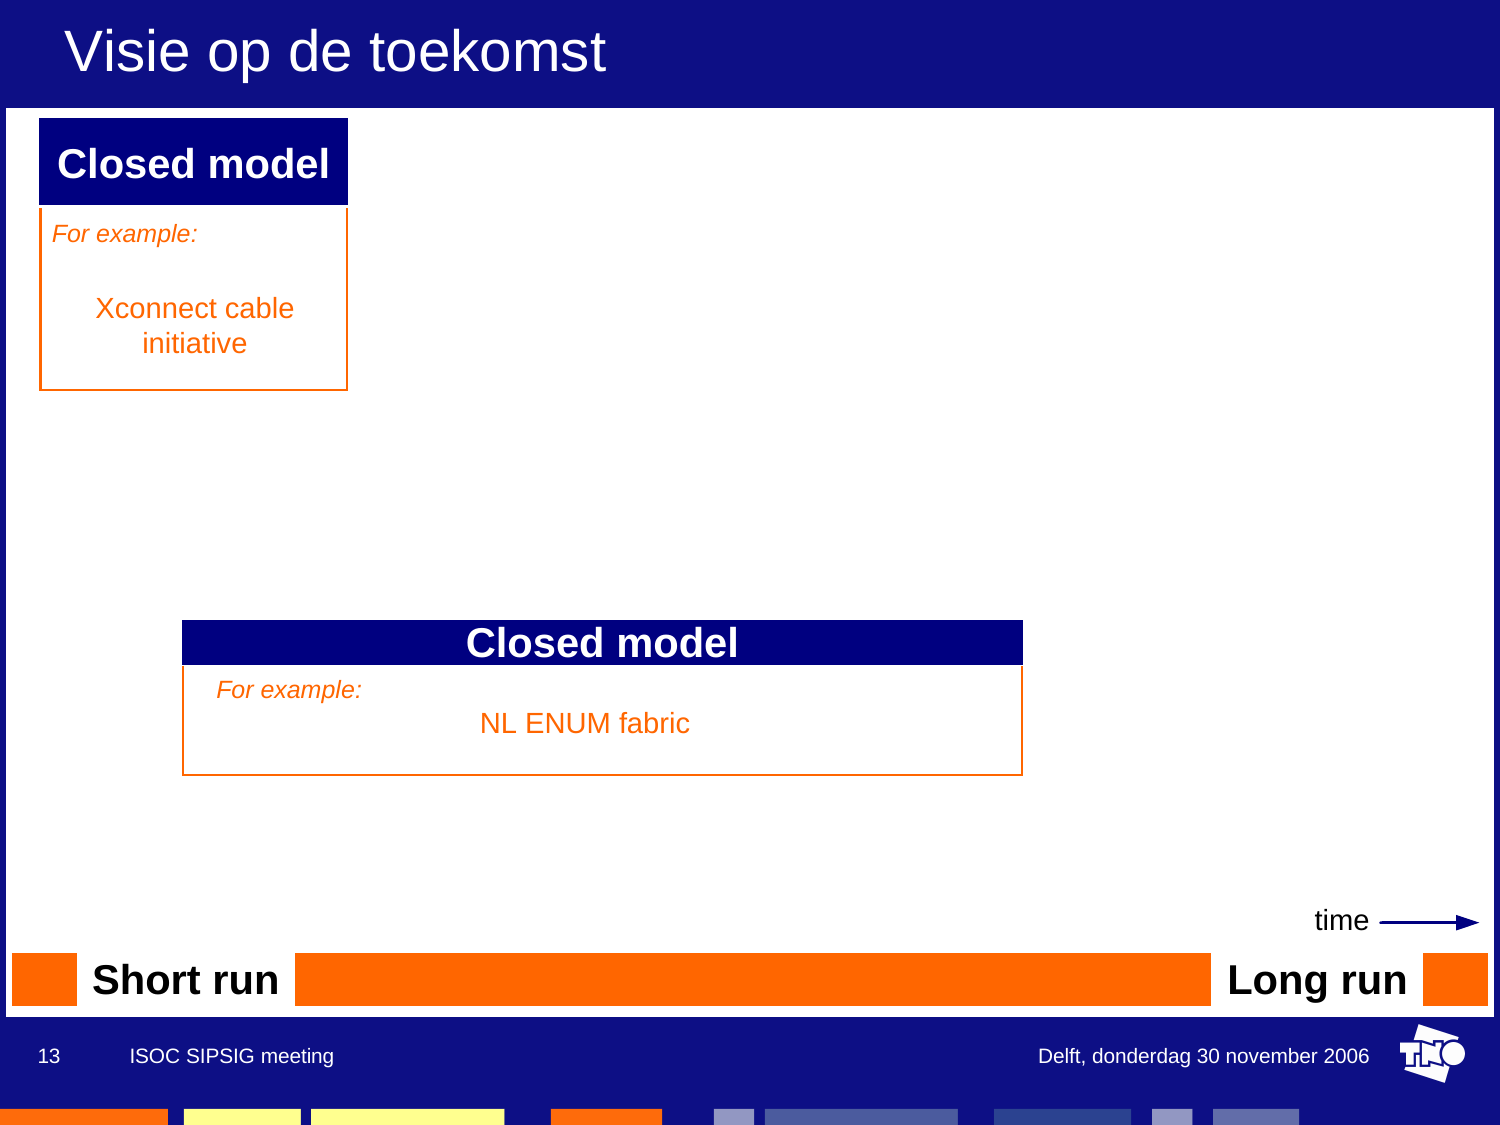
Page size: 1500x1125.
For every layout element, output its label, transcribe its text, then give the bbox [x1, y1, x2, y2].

picture [1400, 1024, 1465, 1083]
picture [0, 105, 1500, 1020]
title Visie op de toekomst [64, 19, 1305, 102]
